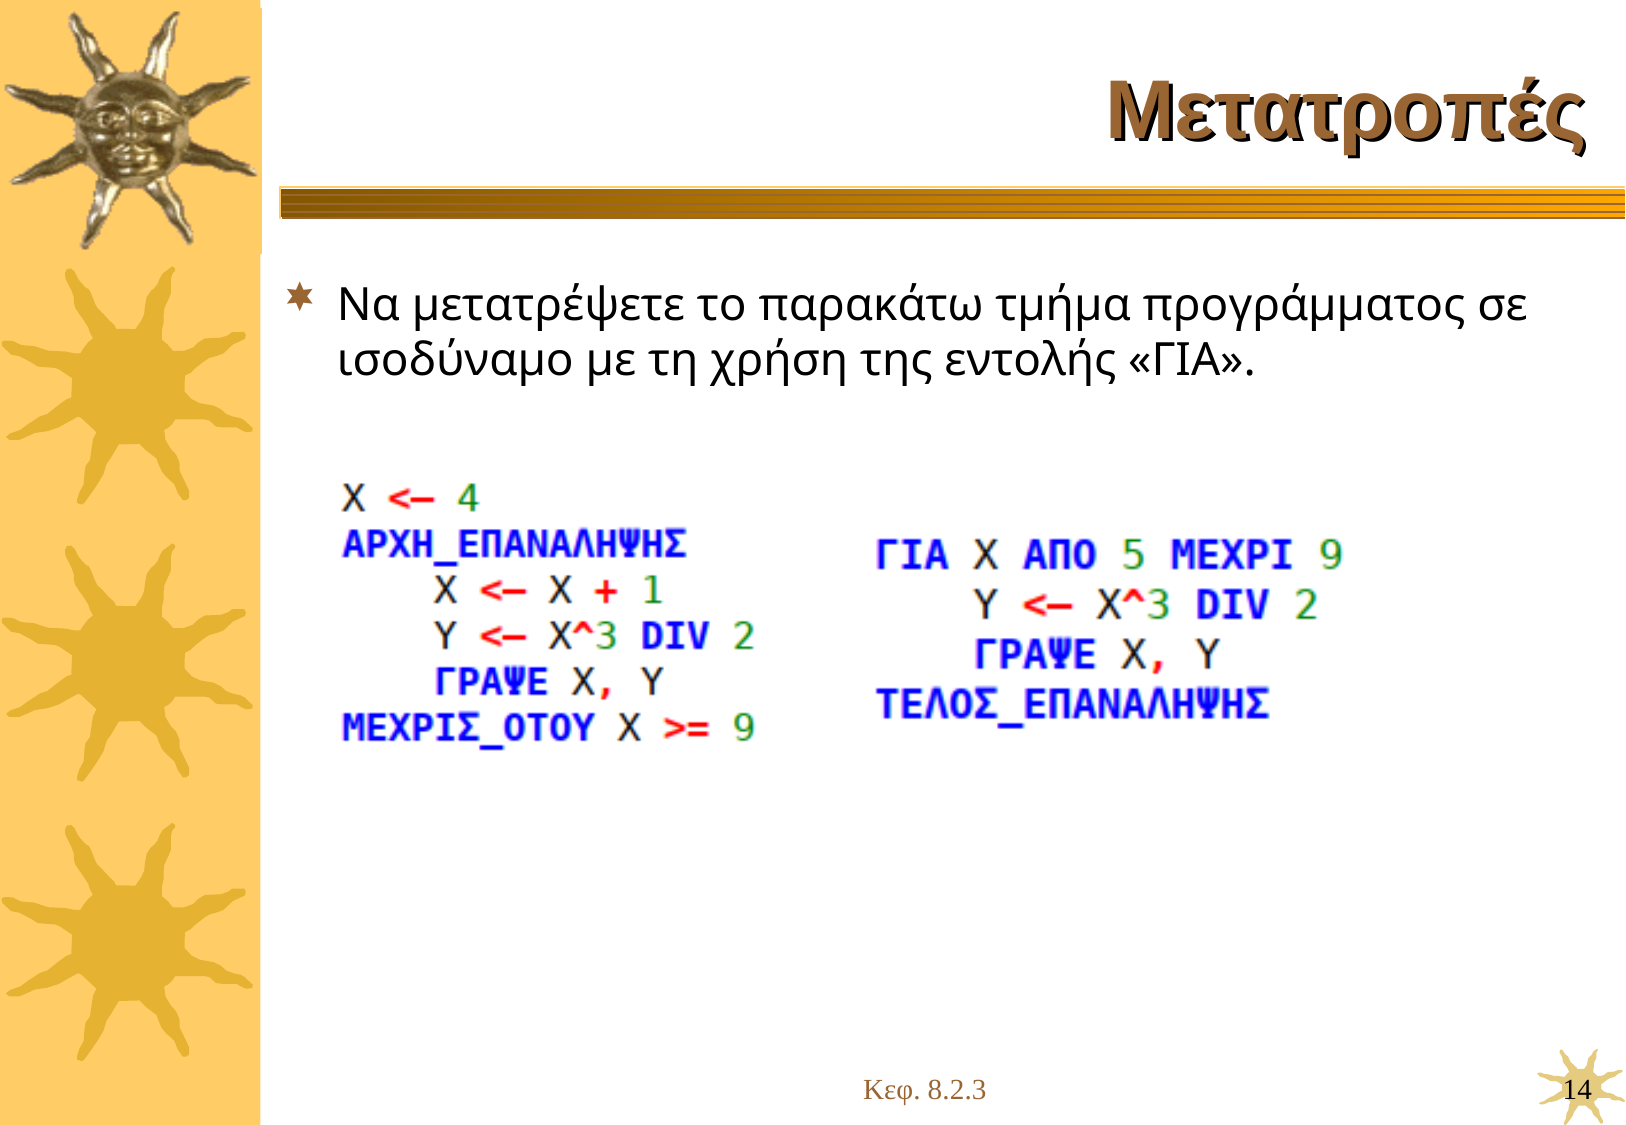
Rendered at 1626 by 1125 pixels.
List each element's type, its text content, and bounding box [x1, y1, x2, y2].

picture [1, 163, 262, 254]
picture [875, 530, 1376, 739]
picture [324, 466, 772, 762]
text_box Να μετατρέψετε το παρακάτω τμήμα προγράμματος σε ισοδύναμο με τη χρήση της εντολής «ΓΙΑ». [265, 266, 1625, 393]
text_box Μετατροπές [0, 0, 1625, 163]
